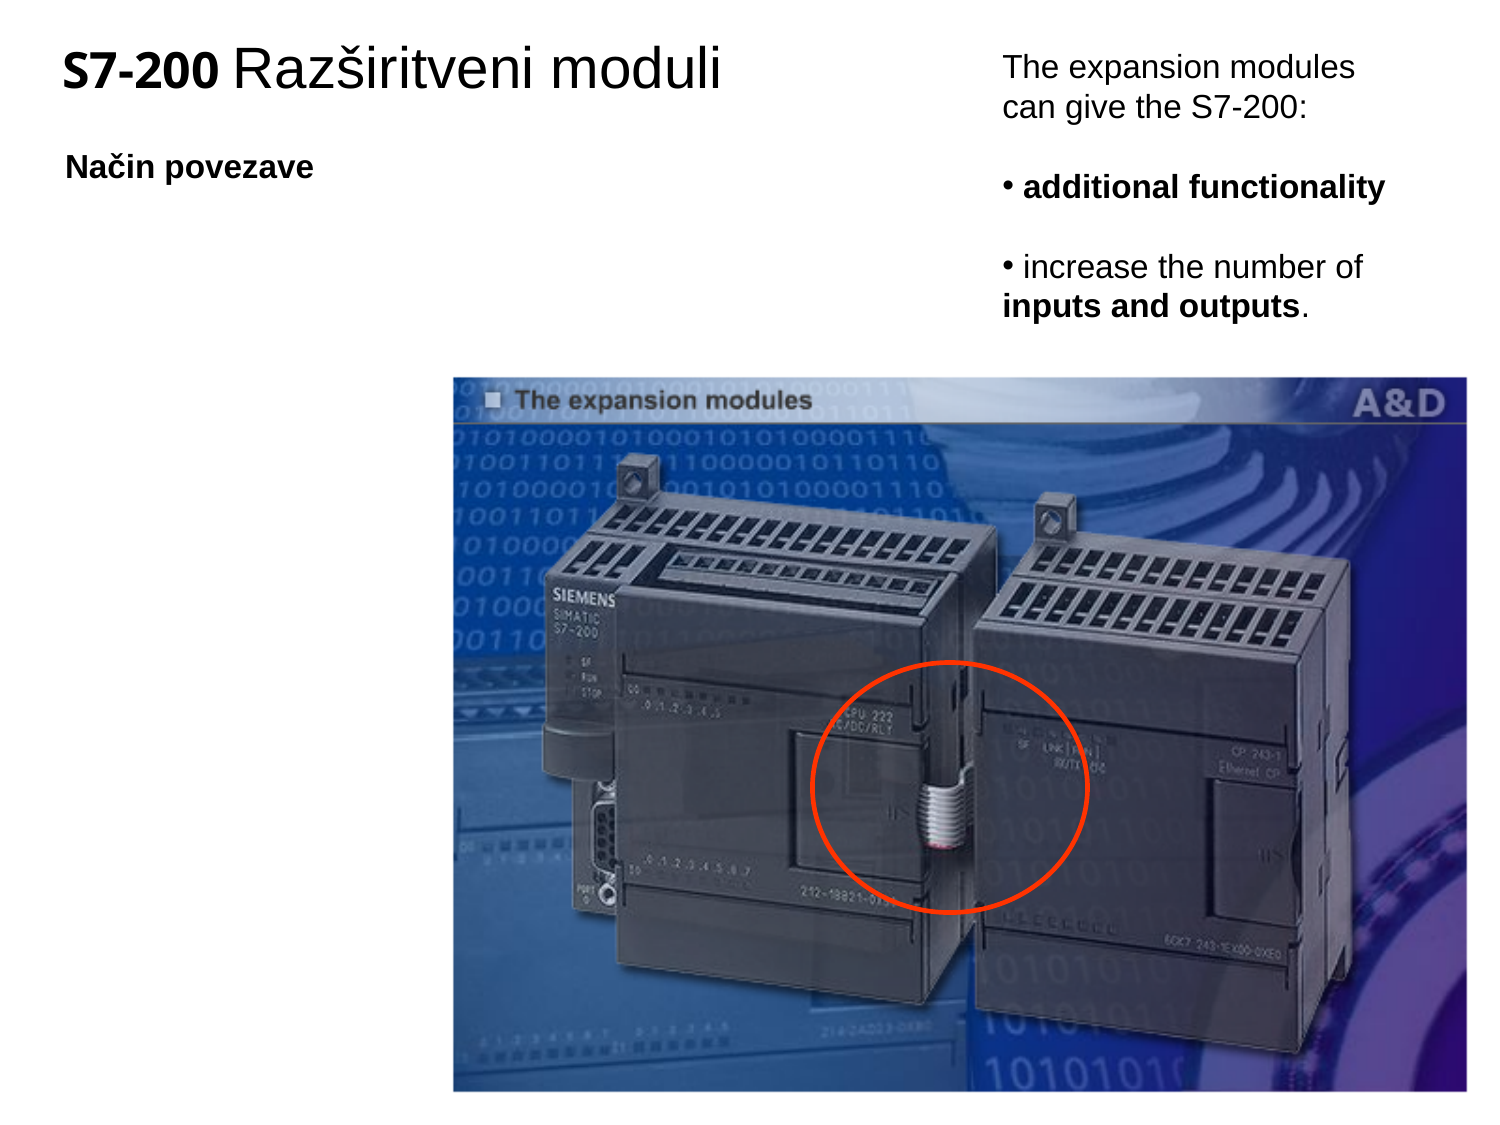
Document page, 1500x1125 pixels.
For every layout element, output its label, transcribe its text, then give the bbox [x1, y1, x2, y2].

text_box S7-200 Razširitveni moduli [47, 22, 739, 108]
picture [450, 374, 1471, 1096]
text_box Način povezave [50, 137, 330, 193]
text_box The expansion modules can give the S7-200: additional functionality increase the number of inputs and outputs. [987, 37, 1425, 363]
